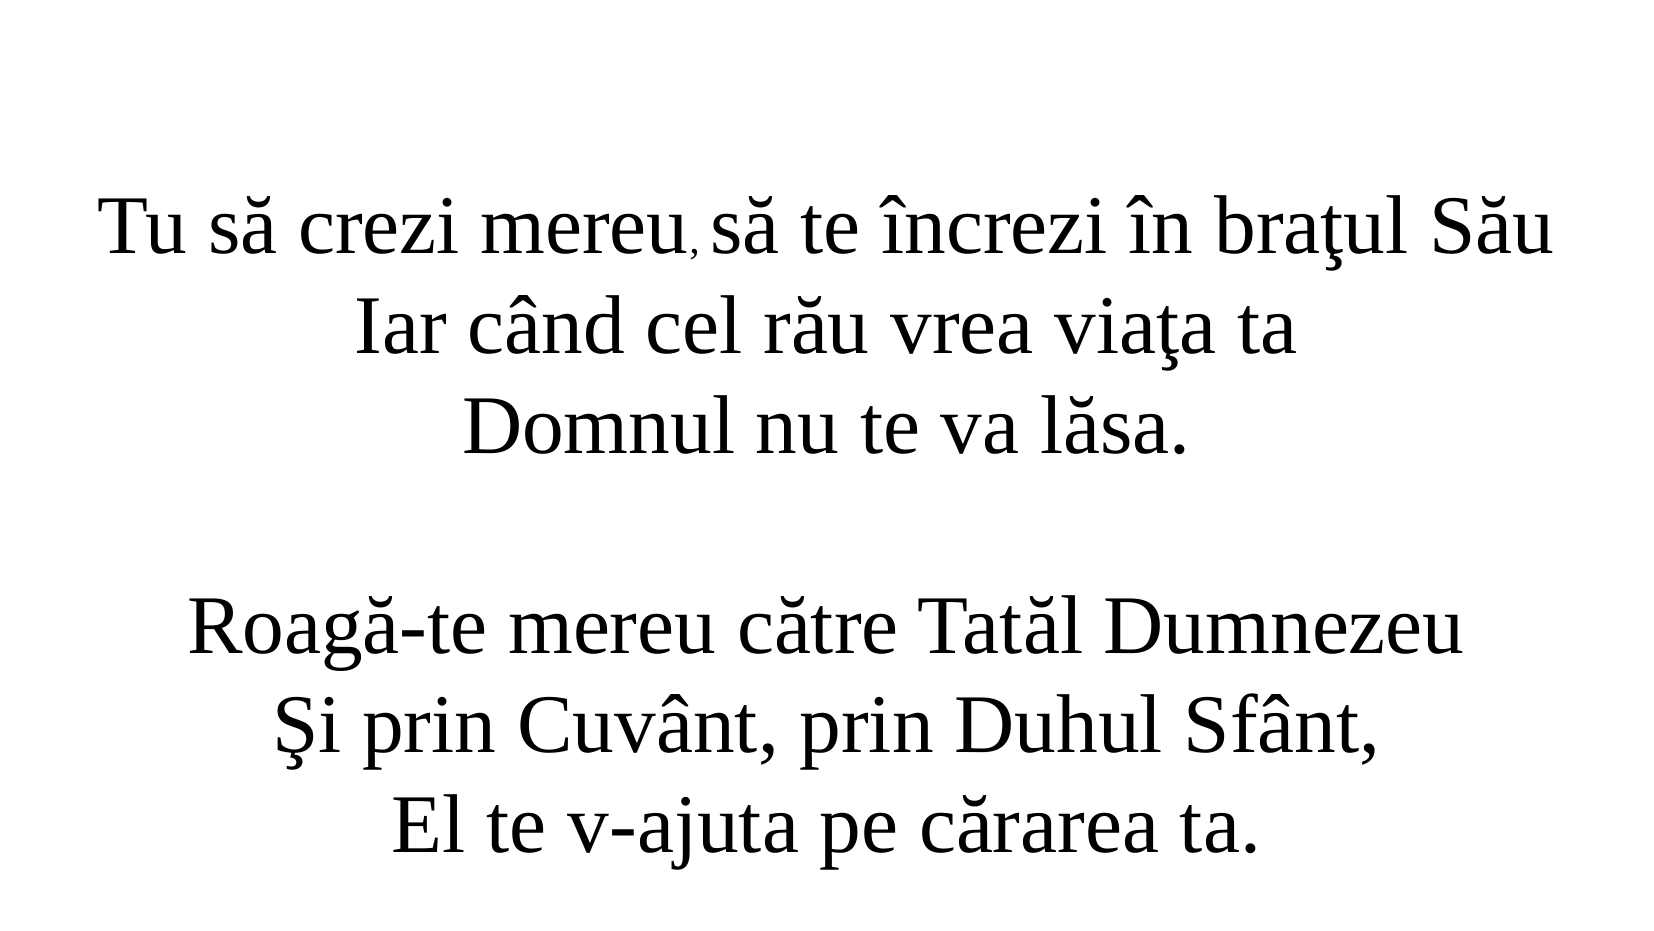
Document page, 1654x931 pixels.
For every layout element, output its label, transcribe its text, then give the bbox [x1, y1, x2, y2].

subtitle Tu să crezi mereu, să te încrezi în braţul Său Iar când cel rău vrea viaţa ta Domnul nu te va lăsa. Roagă-te mereu către Tatăl Dumnezeu Şi prin Cuvânt, prin Duhul Sfânt, El te v-ajuta pe cărarea ta. [0, 162, 1654, 758]
